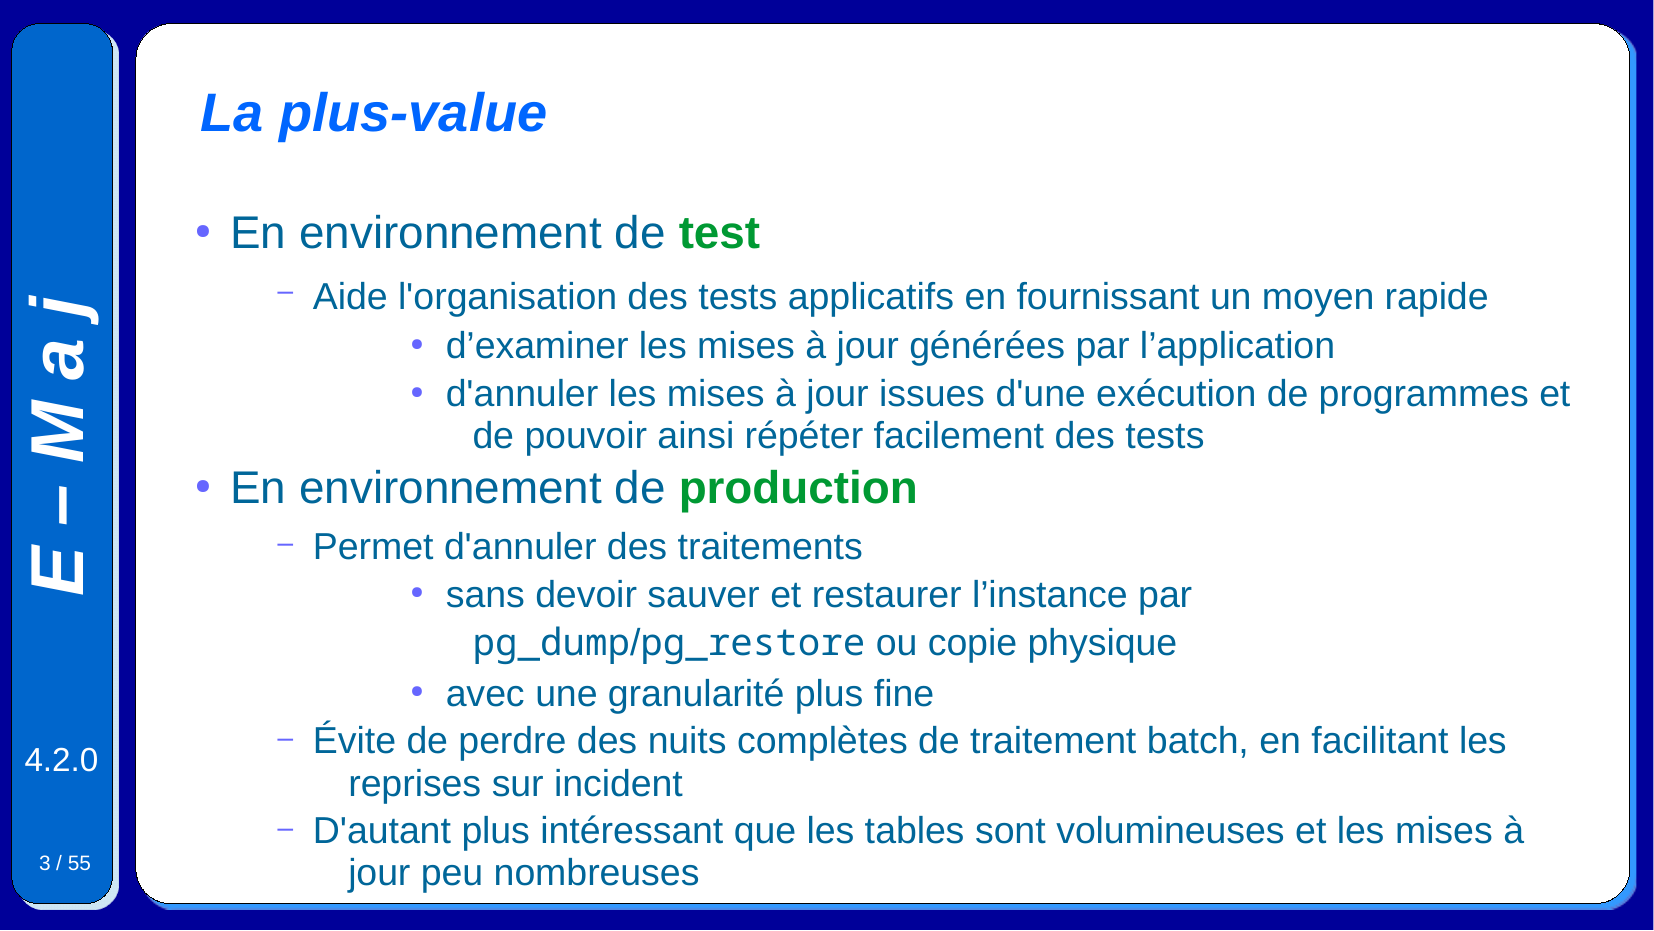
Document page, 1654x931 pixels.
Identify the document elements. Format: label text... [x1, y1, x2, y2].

title La plus-value [200, 34, 1575, 191]
list En environnement de test Aide l'organisation des tests applicatifs en fournissant un moyen rapide d’examiner les mises à jour générées par l’application d'annuler les mises à jour issues d'une exécution de programmes et de pouvoir ainsi répéter facilement des tests En environnement de production Permet d'annuler des traitements sans devoir sauver et restaurer l’instance par pg_dump/pg_restore ou copie physique avec une granularité plus fine Évite de perdre des nuits complètes de traitement batch, en facilitant les reprises sur incident D'autant plus intéressant que les tables sont volumineuses et les mises à jour peu nombreuses [177, 206, 1587, 889]
